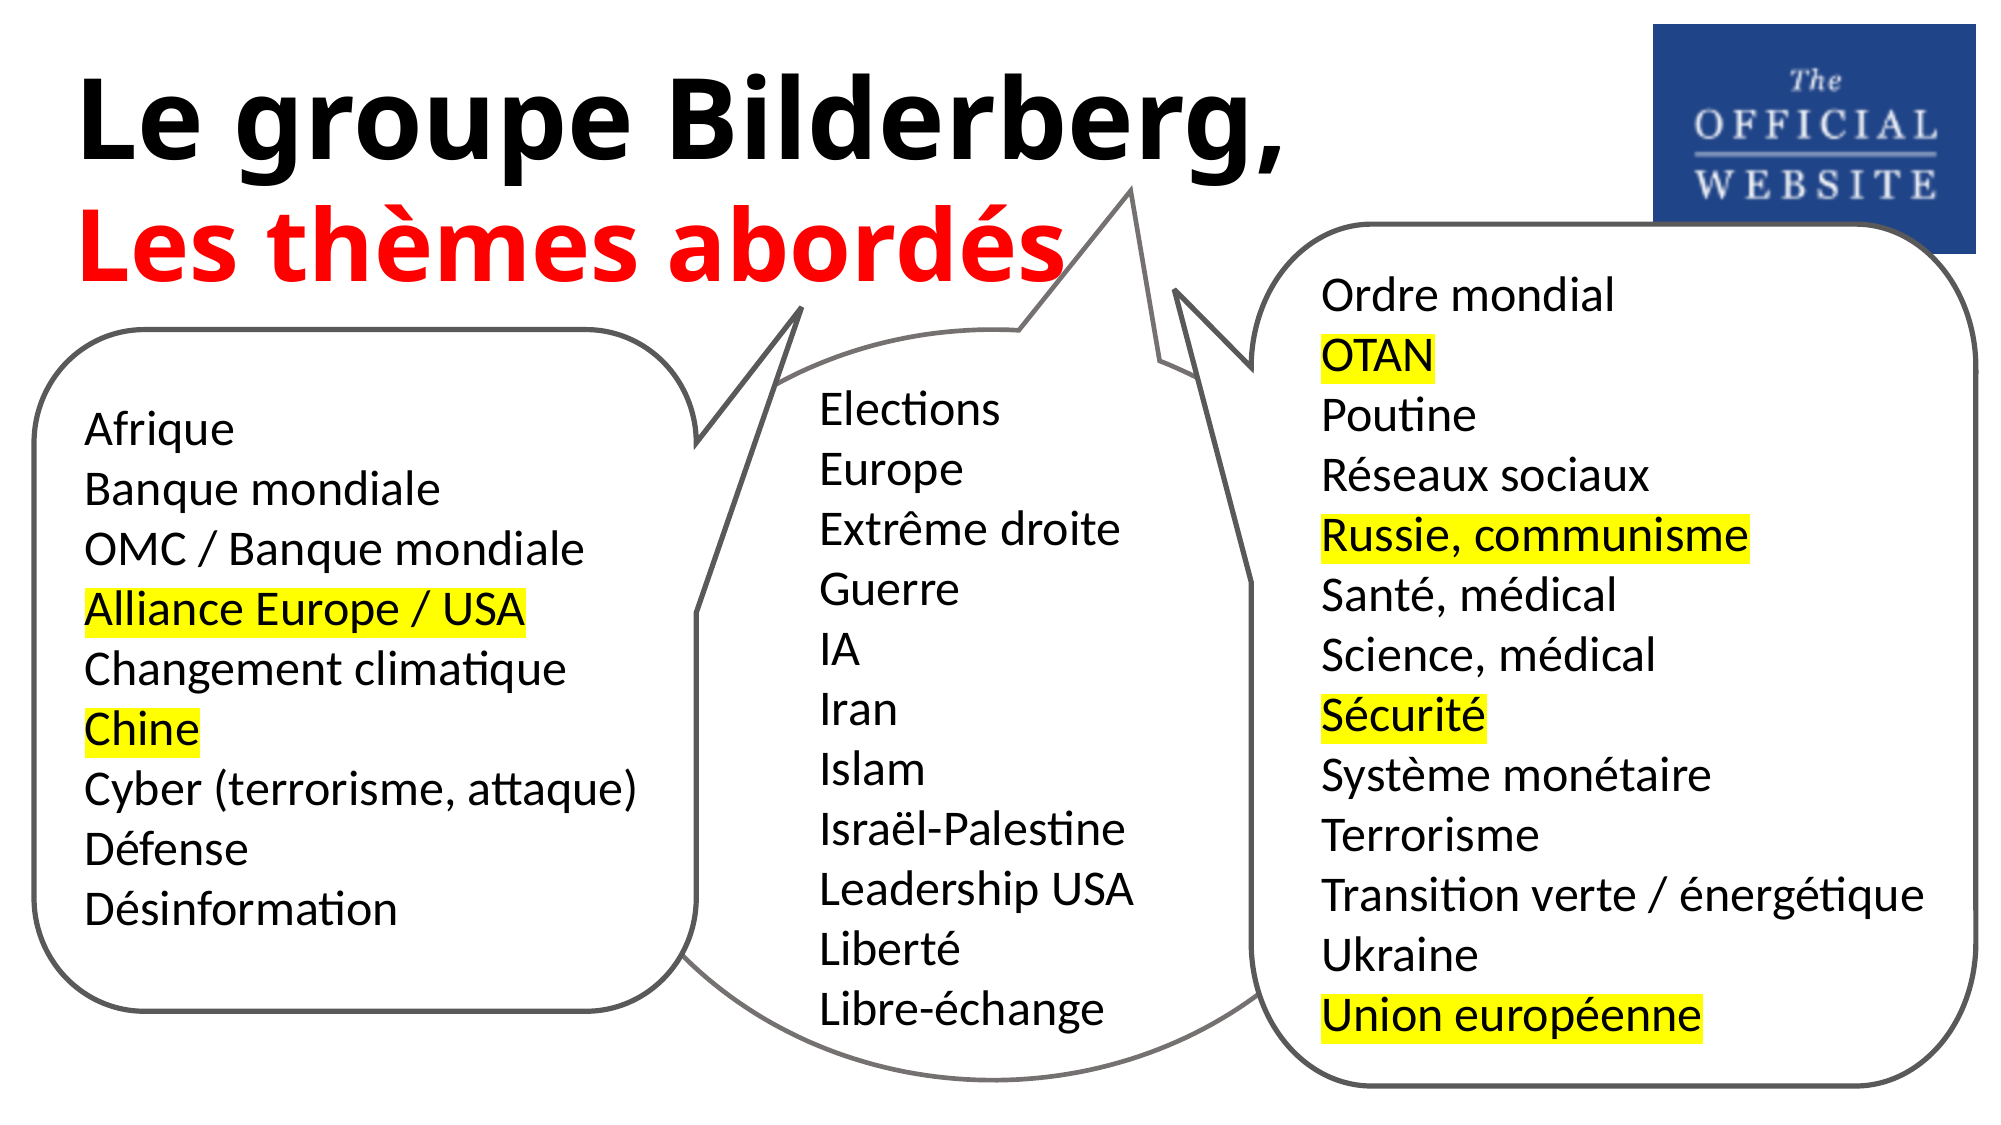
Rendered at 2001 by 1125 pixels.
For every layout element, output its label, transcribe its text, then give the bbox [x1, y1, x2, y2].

text_box Le groupe Bilderberg, Les thèmes abordés [59, 39, 1383, 312]
text_box Elections Europe Extrême droite Guerre IA Iran Islam Israël-Palestine Leadership USA Liberté Libre-échange [804, 367, 1251, 1050]
text_box [34, 312, 801, 1012]
text_box Afrique Banque mondiale OMC / Banque mondiale Alliance Europe / USA Changement climatique Chine Cyber (terrorisme, attaque) Défense Désinformation [69, 387, 661, 949]
text_box Ordre mondial OTAN Poutine Réseaux sociaux Russie, communisme Santé, médical Science, médical Sécurité Système monétaire Terrorisme Transition verte / énergétique Ukraine Union européenne [1306, 253, 2000, 1057]
text_box [1180, 312, 1929, 1087]
picture [1653, 24, 1976, 253]
text_box [1383, 224, 1928, 253]
